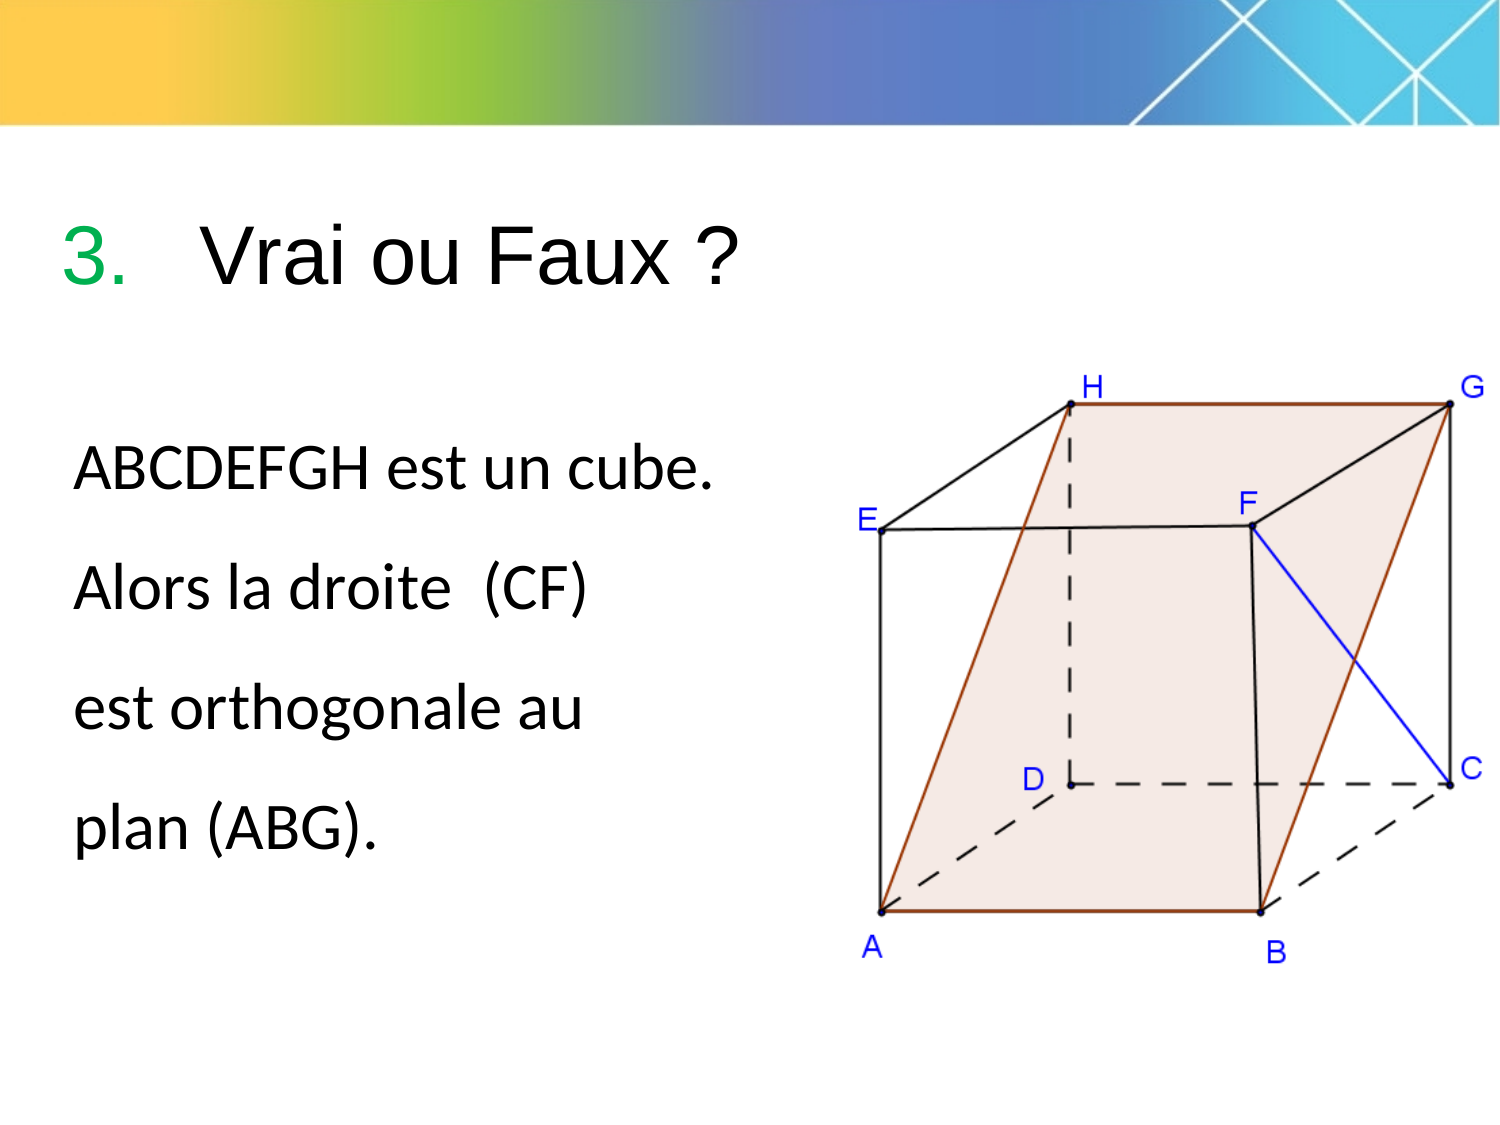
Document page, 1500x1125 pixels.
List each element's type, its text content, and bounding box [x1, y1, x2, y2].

text_box Vrai ou Faux ? [46, 164, 1500, 339]
picture [0, 0, 1500, 127]
picture [827, 363, 1500, 985]
text_box ABCDEFGH est un cube. Alors la droite (CF) est orthogonale au plan (ABG). [58, 374, 827, 871]
